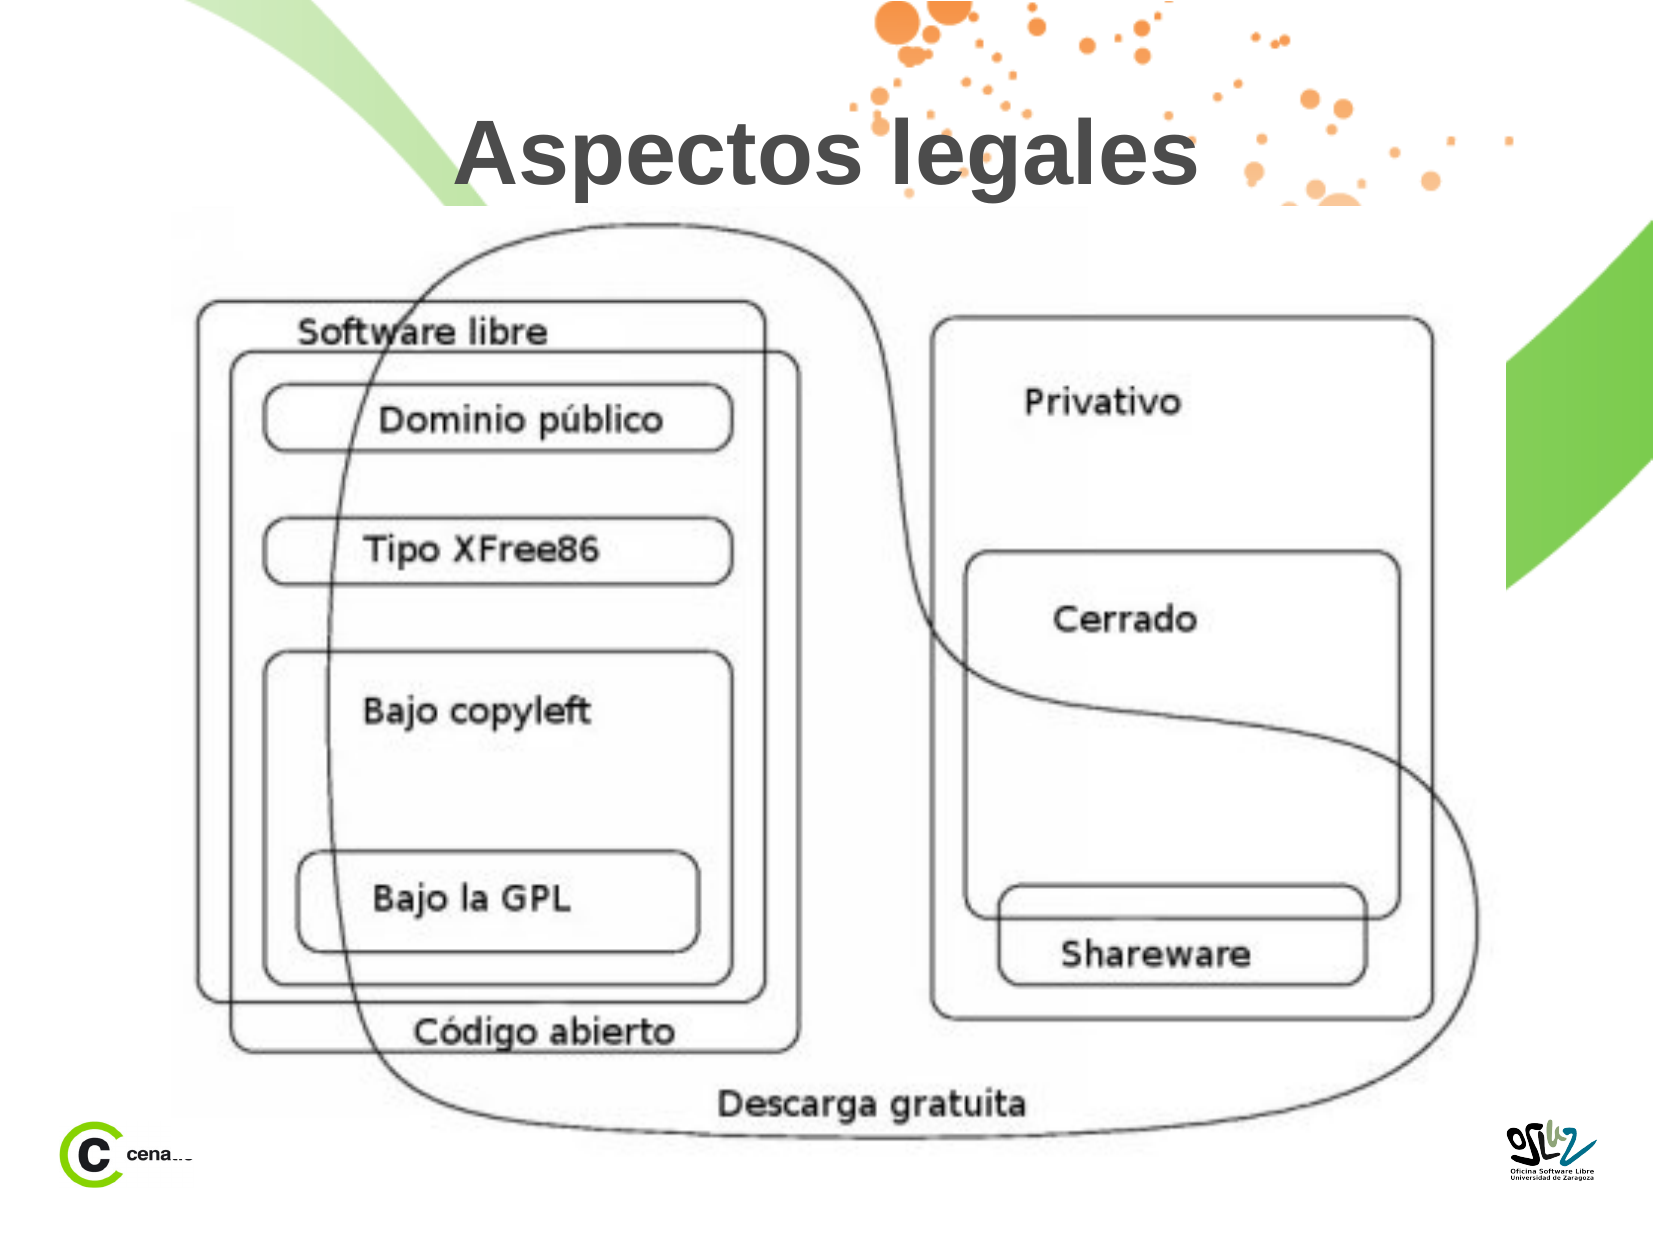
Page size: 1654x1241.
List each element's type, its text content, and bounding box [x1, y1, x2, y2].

title Aspectos legales [82, 49, 1571, 257]
picture [59, 0, 1653, 1188]
